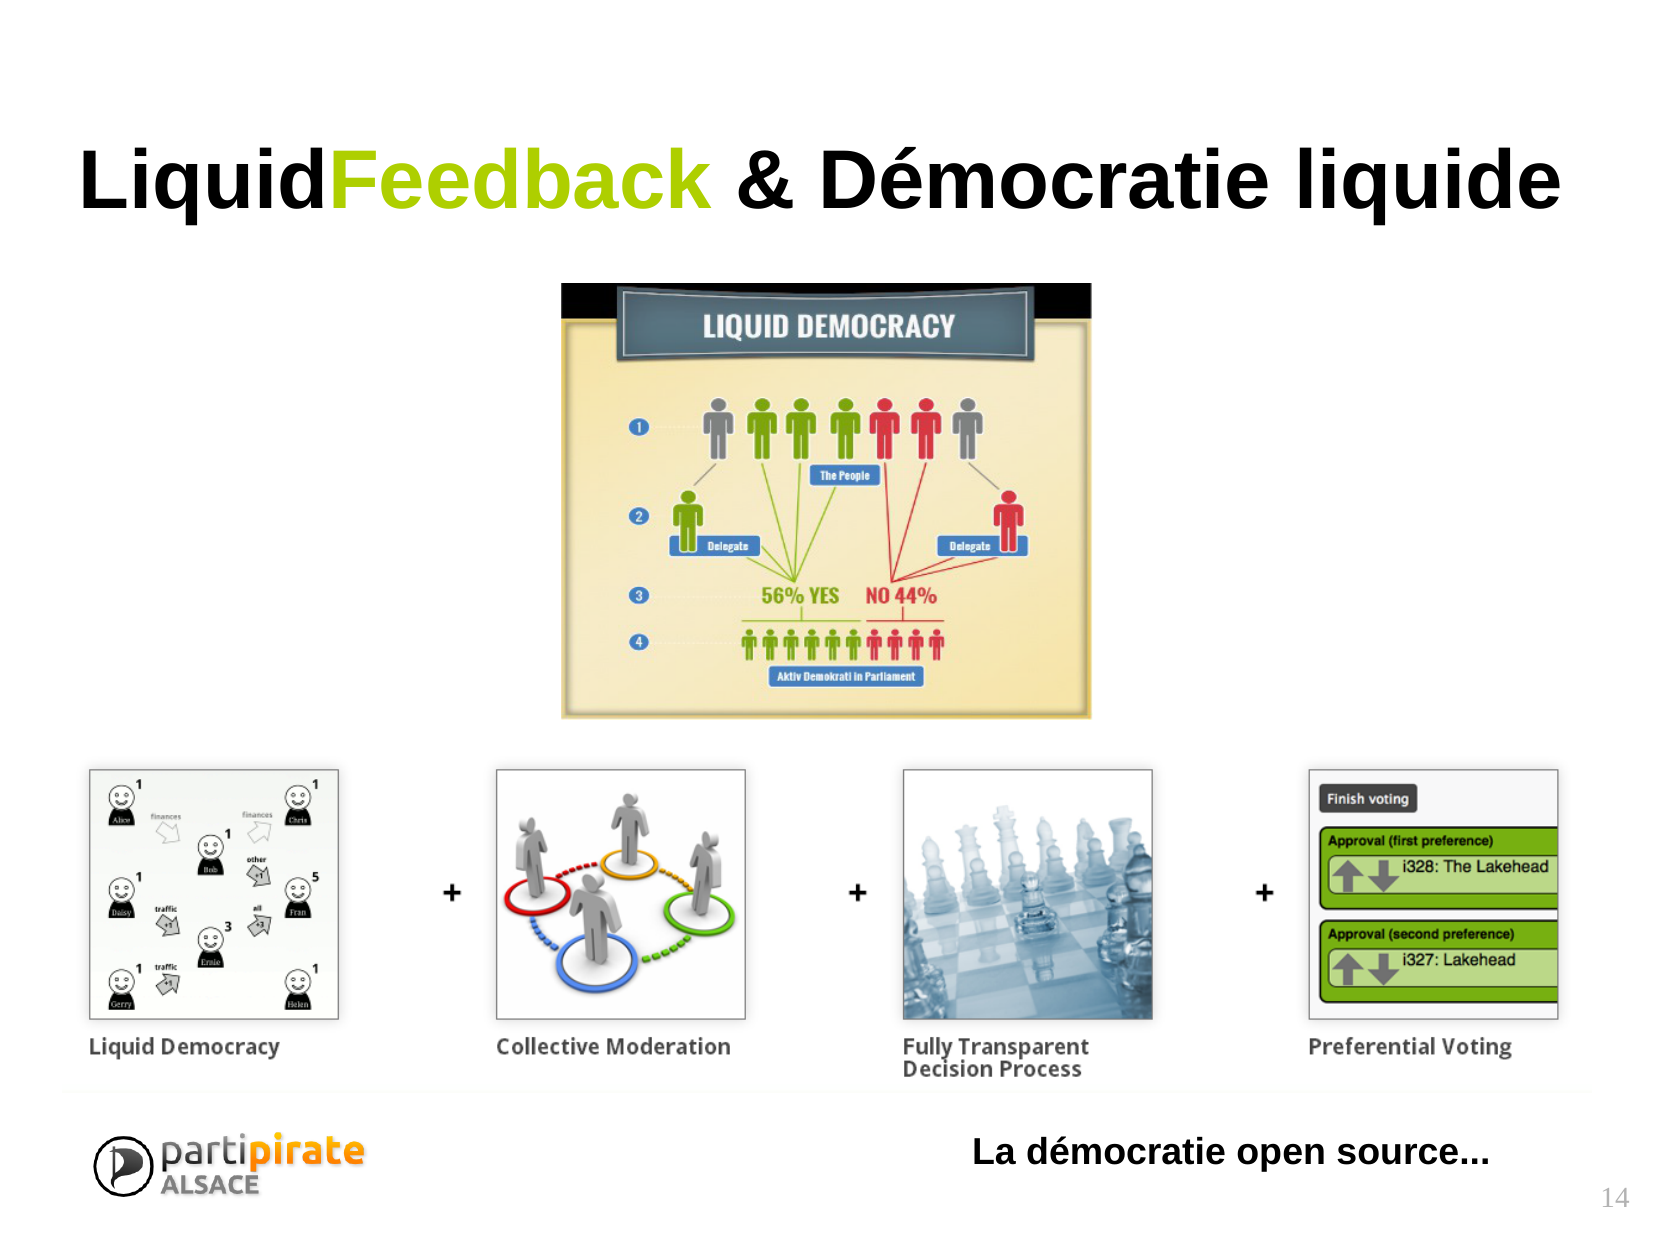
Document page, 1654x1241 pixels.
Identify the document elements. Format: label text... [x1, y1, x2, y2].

picture [62, 747, 1592, 1093]
picture [88, 1121, 371, 1207]
title LiquidFeedback & Démocratie liquide [76, 76, 1565, 284]
picture [561, 283, 1093, 720]
text_box La démocratie open source... [957, 1123, 1506, 1182]
